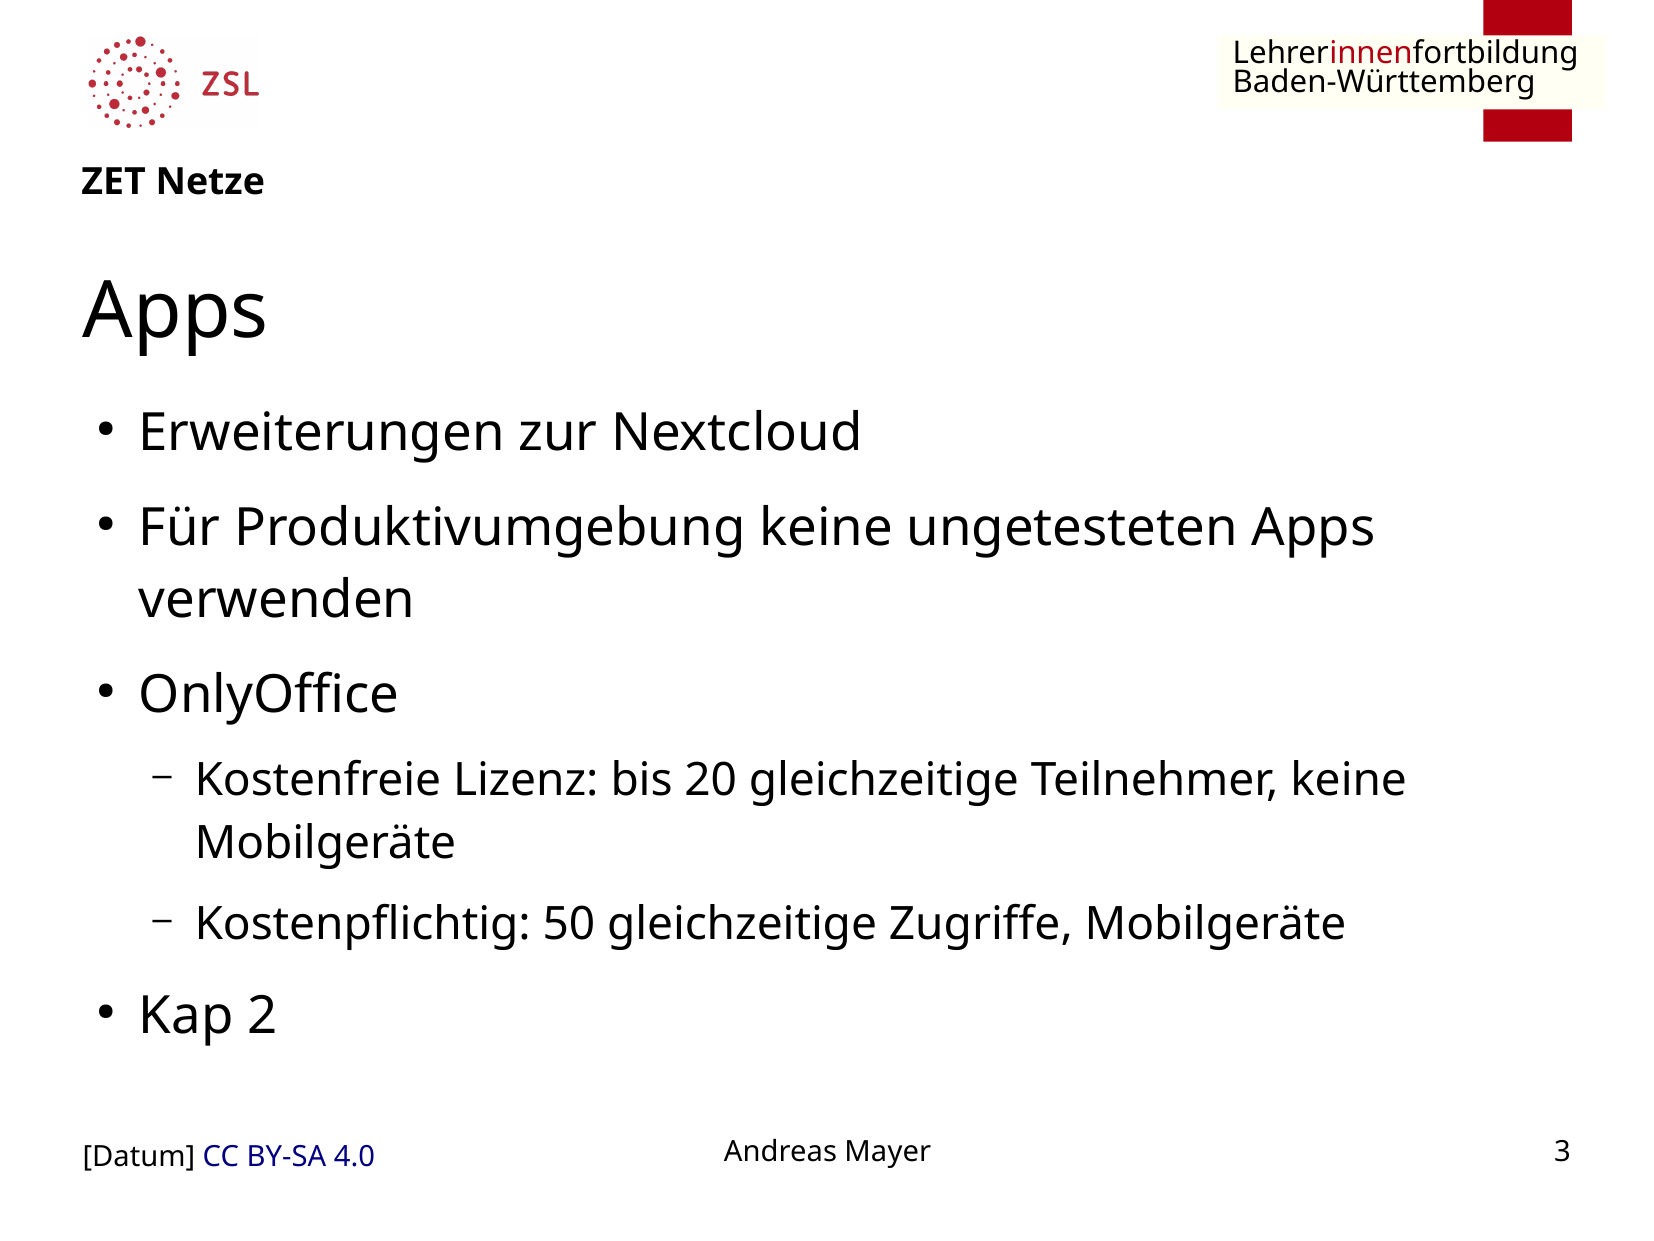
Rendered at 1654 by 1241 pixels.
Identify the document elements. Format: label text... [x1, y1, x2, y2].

title Apps [82, 260, 1571, 353]
list Erweiterungen zur Nextcloud Für Produktivumgebung keine ungetesteten Apps verwenden OnlyOffice Kostenfreie Lizenz: bis 20 gleichzeitige Teilnehmer, keine Mobilgeräte Kostenpflichtig: 50 gleichzeitige Zugriffe, Mobilgeräte Kap 2 [82, 393, 1571, 1051]
picture [87, 35, 260, 129]
